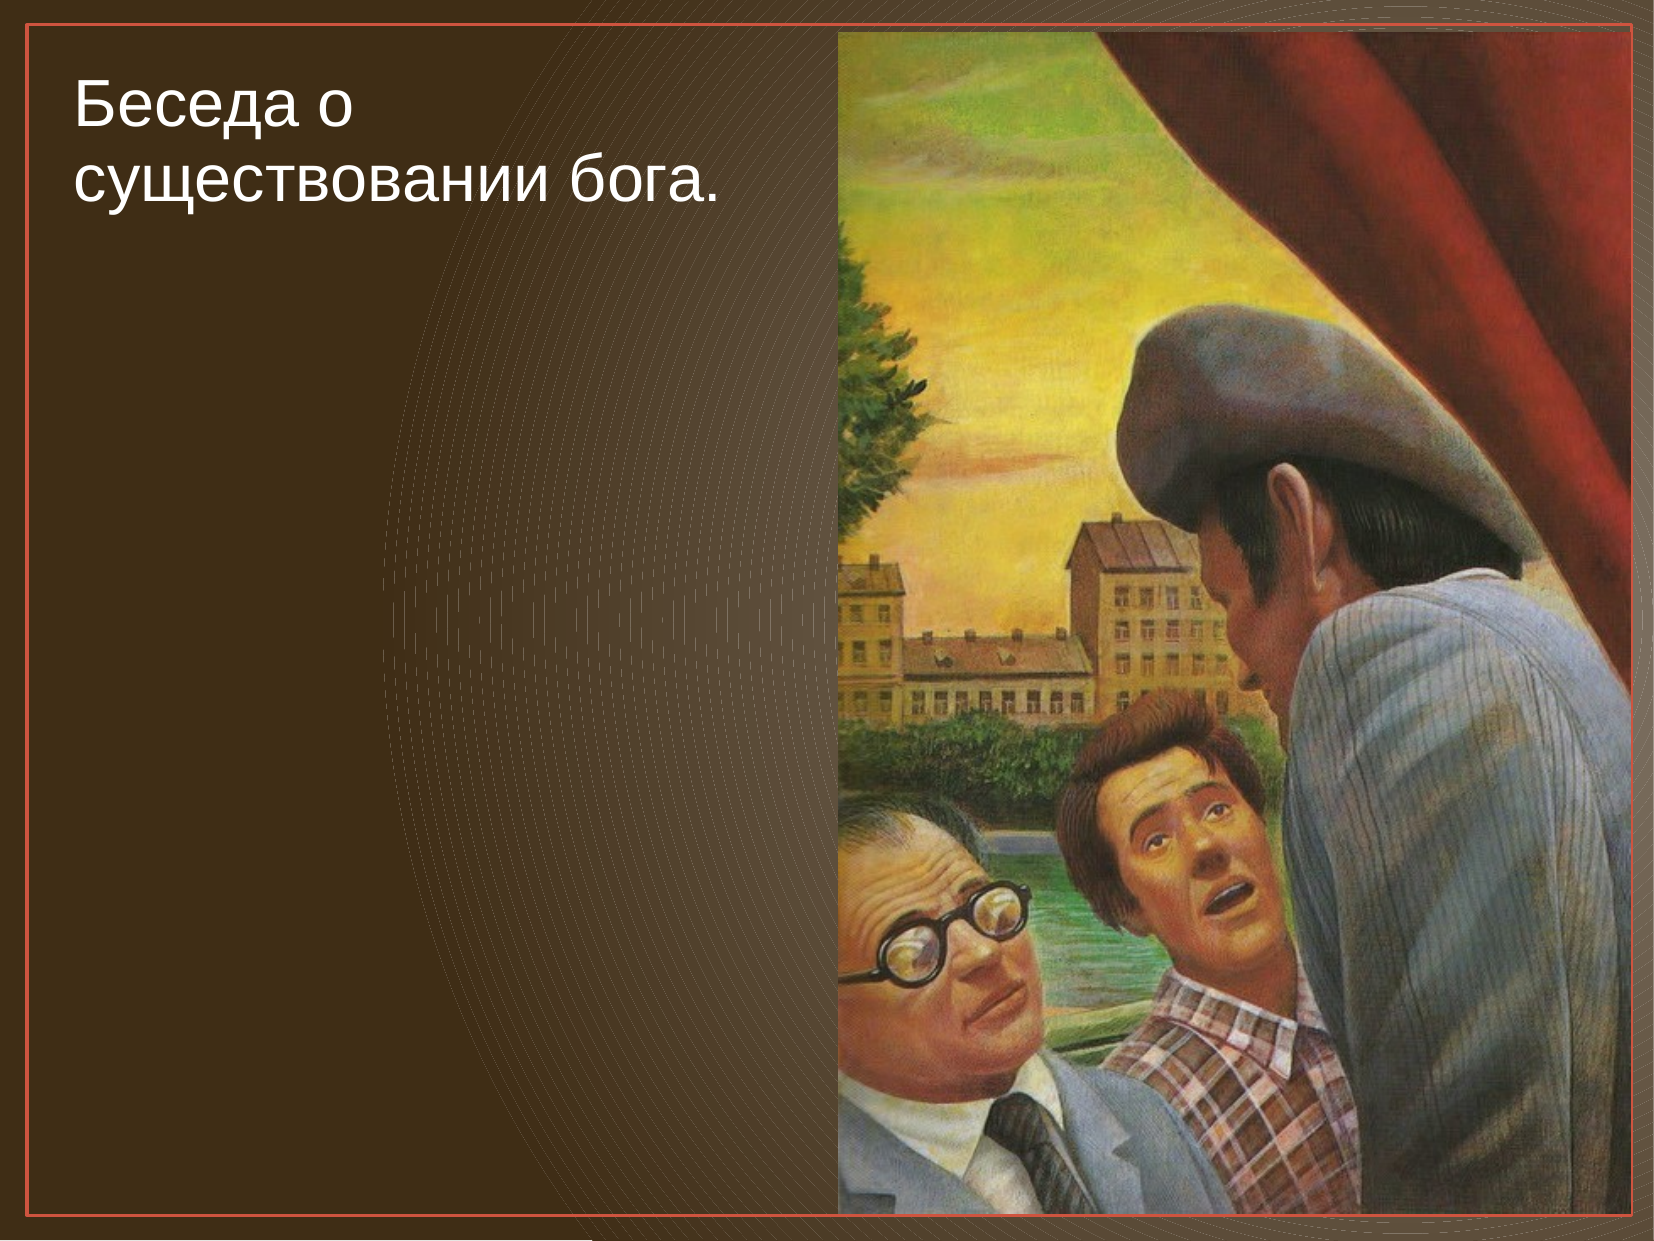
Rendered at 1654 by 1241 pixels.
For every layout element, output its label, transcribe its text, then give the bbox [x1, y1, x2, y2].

picture [838, 32, 1631, 1214]
text_box Беседа о существовании бога. [59, 59, 798, 624]
